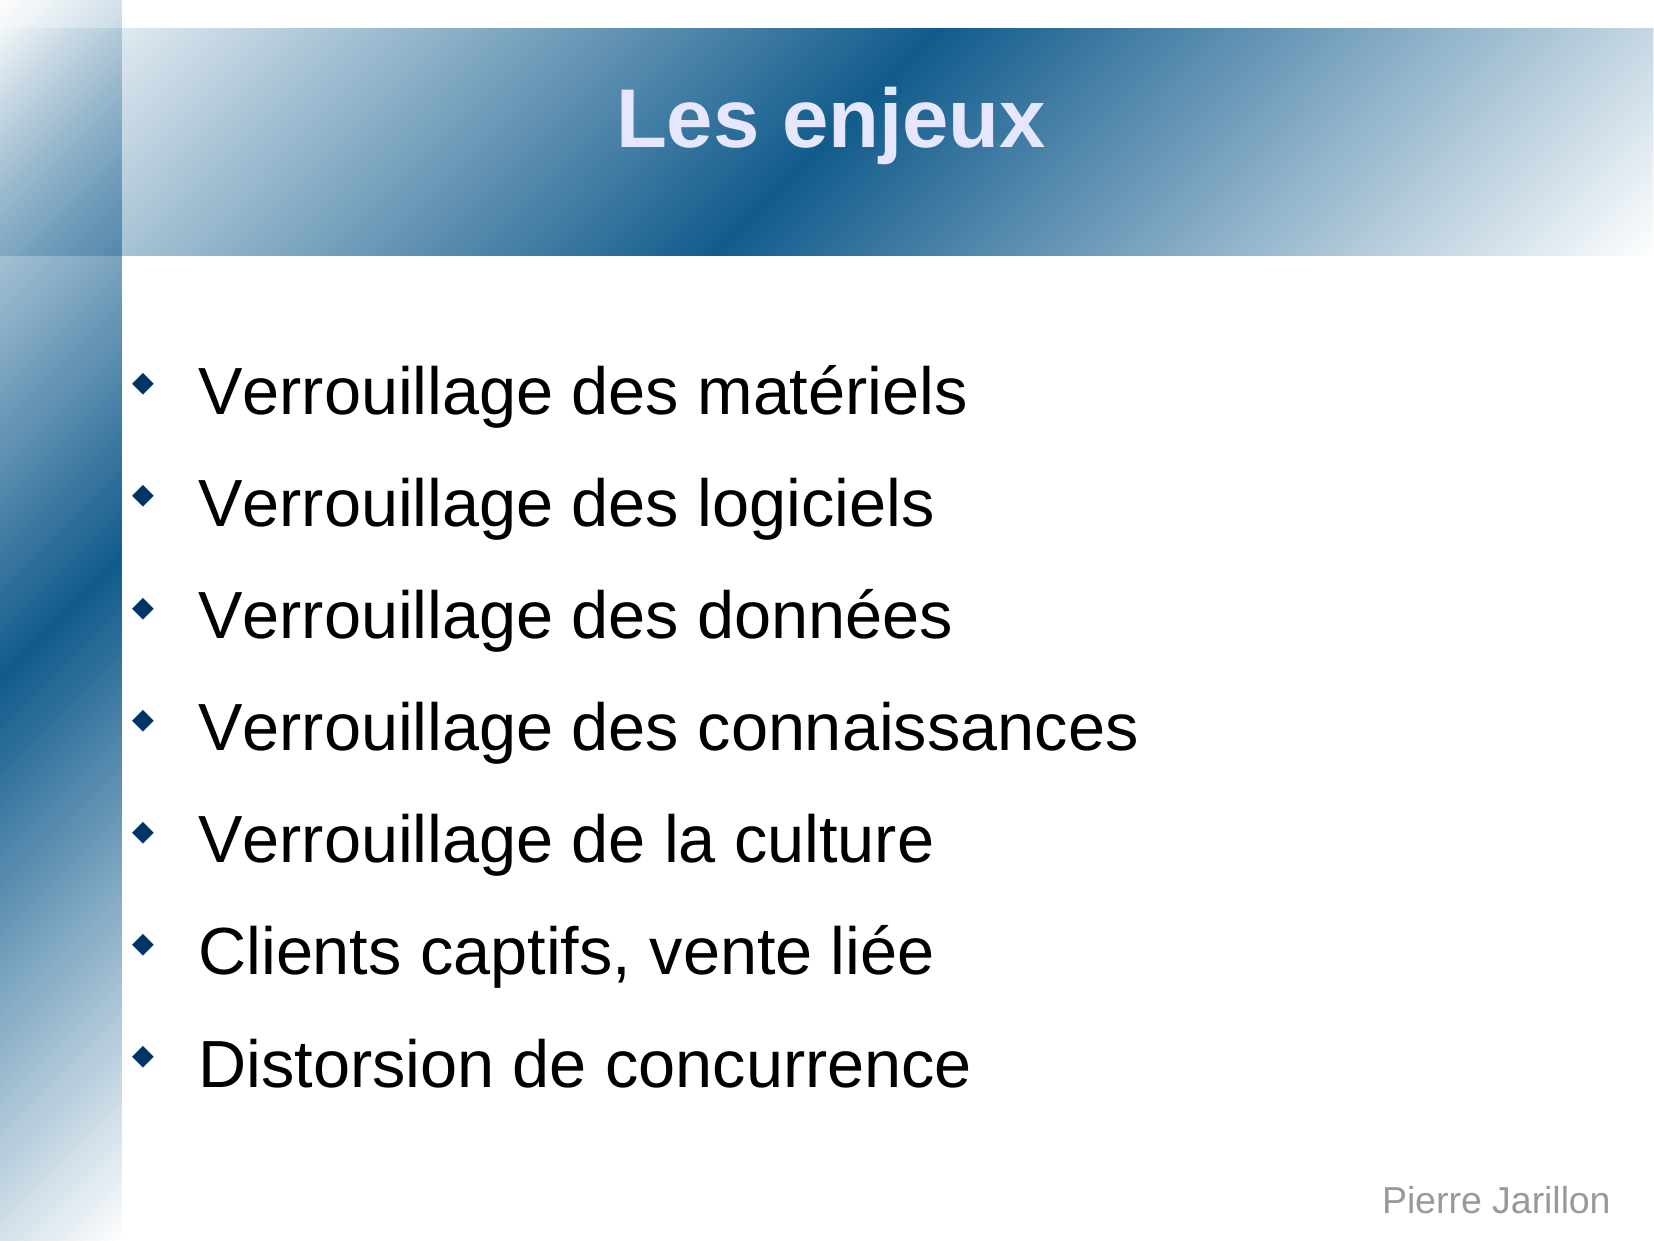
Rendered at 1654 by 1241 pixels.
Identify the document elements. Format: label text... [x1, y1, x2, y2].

list Verrouillage des matériels Verrouillage des logiciels Verrouillage des données Verrouillage des connaissances Verrouillage de la culture Clients captifs, vente liée Distorsion de concurrence [127, 316, 1603, 1135]
title Les enjeux [125, 71, 1538, 165]
